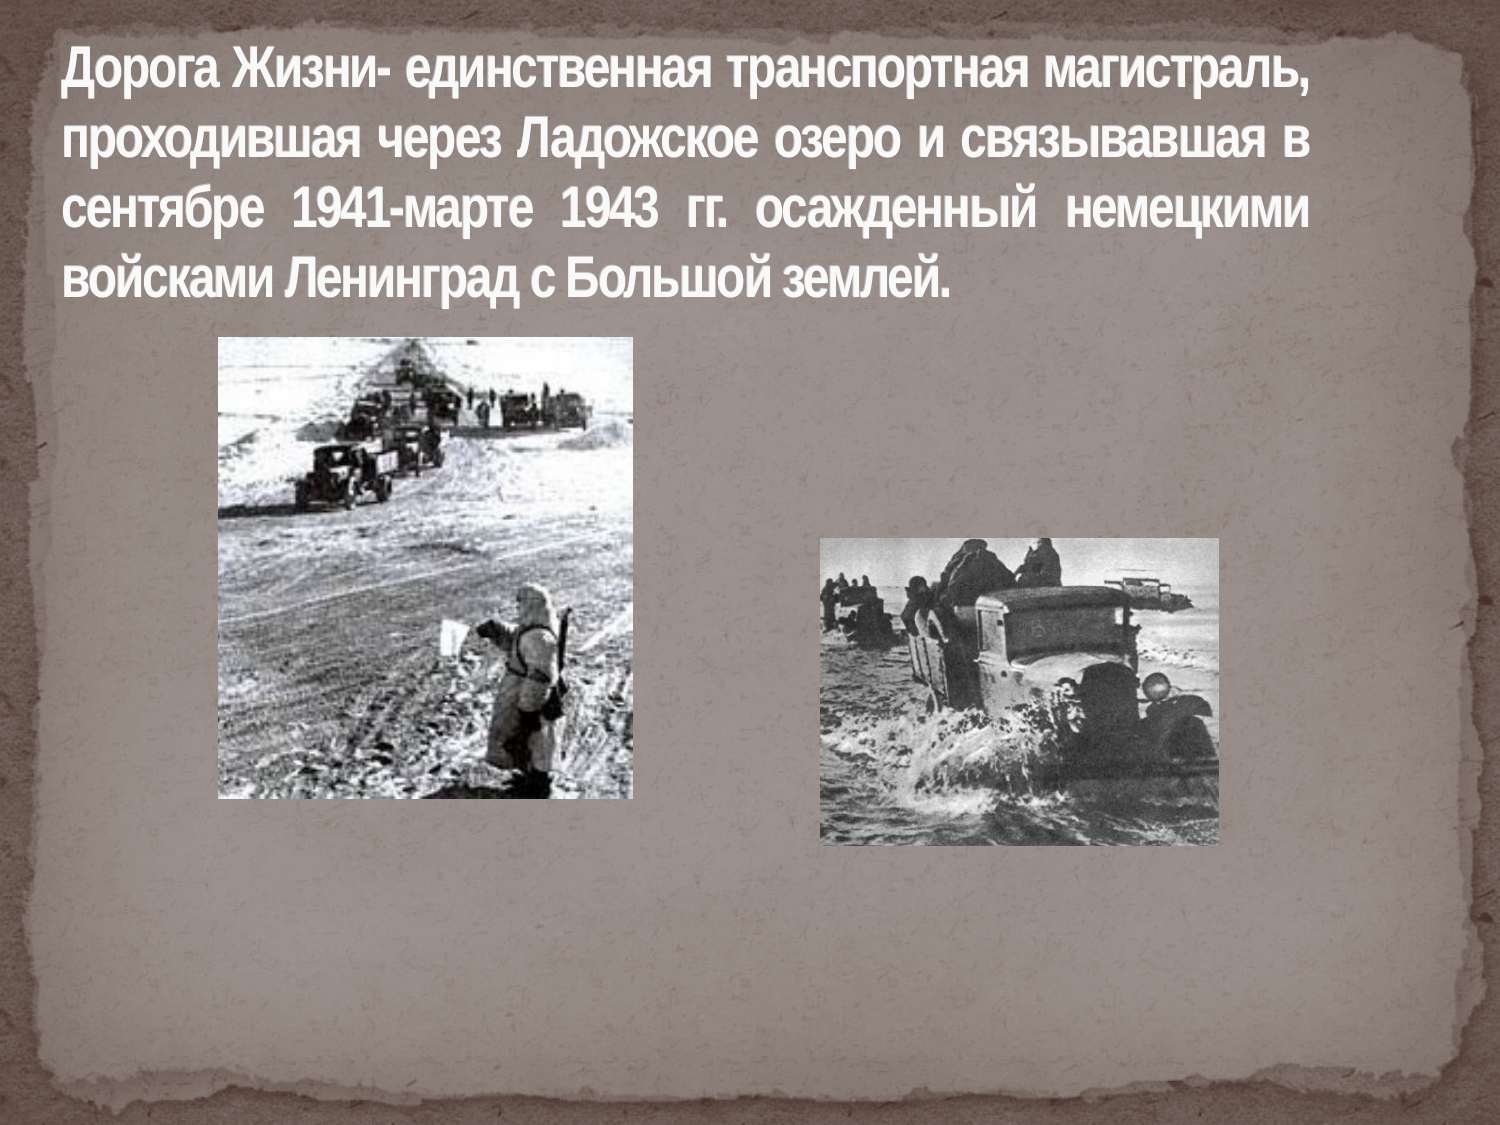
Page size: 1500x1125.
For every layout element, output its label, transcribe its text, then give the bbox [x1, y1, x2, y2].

title Дорога Жизни- единственная транспортная магистраль, проходившая через Ладожское озеро и связывавшая в сентябре 1941-марте 1943 гг. осажденный немецкими войсками Ленинград с Большой землей. [46, 0, 1426, 317]
picture [218, 338, 633, 799]
picture [820, 538, 1219, 846]
